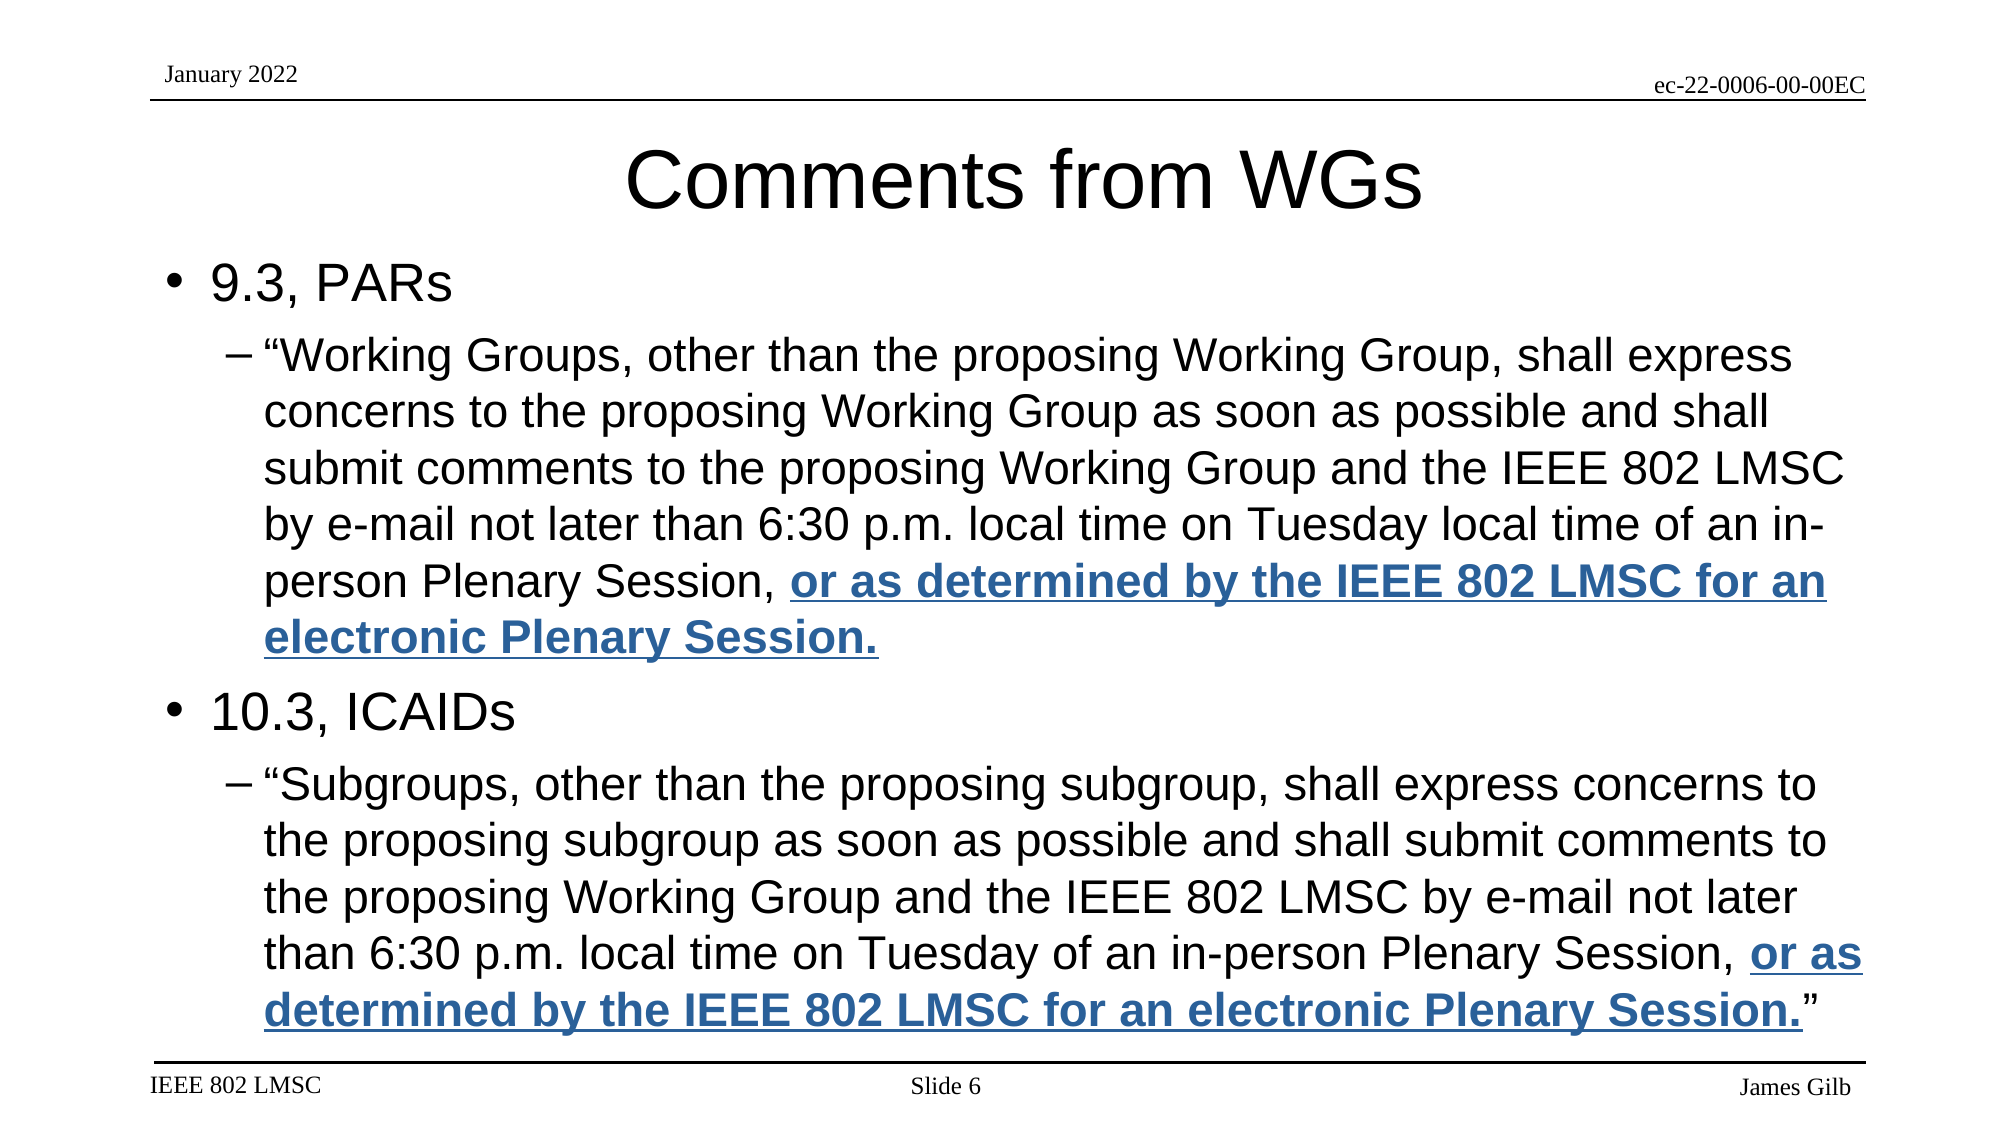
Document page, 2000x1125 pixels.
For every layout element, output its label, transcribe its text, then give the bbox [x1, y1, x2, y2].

title Comments from WGs [149, 112, 1900, 238]
list 9.3, PARs “Working Groups, other than the proposing Working Group, shall express concerns to the proposing Working Group as soon as possible and shall submit comments to the proposing Working Group and the IEEE 802 LMSC by e-mail not later than 6:30 p.m. local time on Tuesday local time of an in-person Plenary Session, or as determined by the IEEE 802 LMSC for an electronic Plenary Session. 10.3, ICAIDs “Subgroups, other than the proposing subgroup, shall express concerns to the proposing subgroup as soon as possible and shall submit comments to the proposing Working Group and the IEEE 802 LMSC by e-mail not later than 6:30 p.m. local time on Tuesday of an in-person Plenary Session, or as determined by the IEEE 802 LMSC for an electronic Plenary Session.” [149, 239, 1900, 1051]
